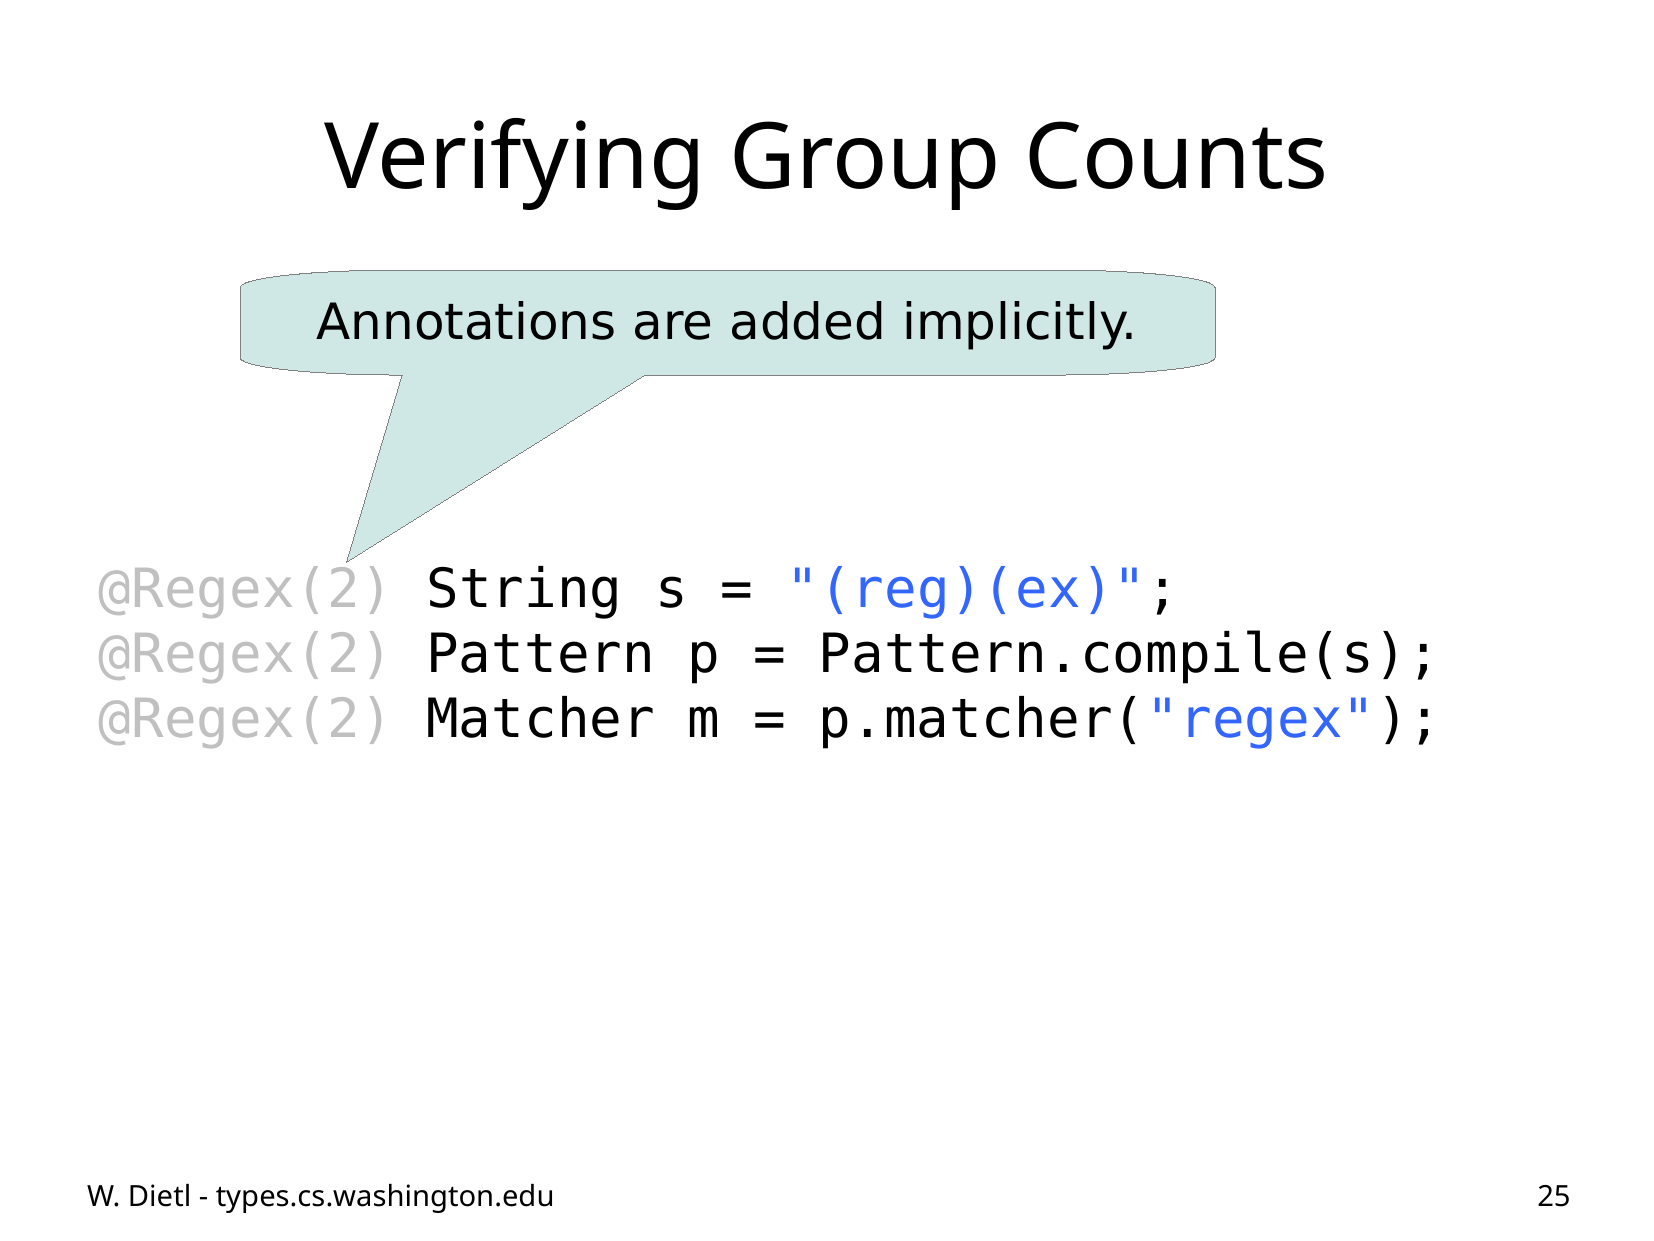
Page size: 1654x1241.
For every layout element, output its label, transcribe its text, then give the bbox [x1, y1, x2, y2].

title Verifying Group Counts [82, 49, 1571, 257]
text_box Annotations are added implicitly. [240, 270, 1216, 563]
text_box @Regex(2) String s = "(reg)(ex)"; @Regex(2) Pattern p = Pattern.compile(s); @Regex(2) Matcher m = p.matcher("regex"); [84, 545, 1465, 756]
